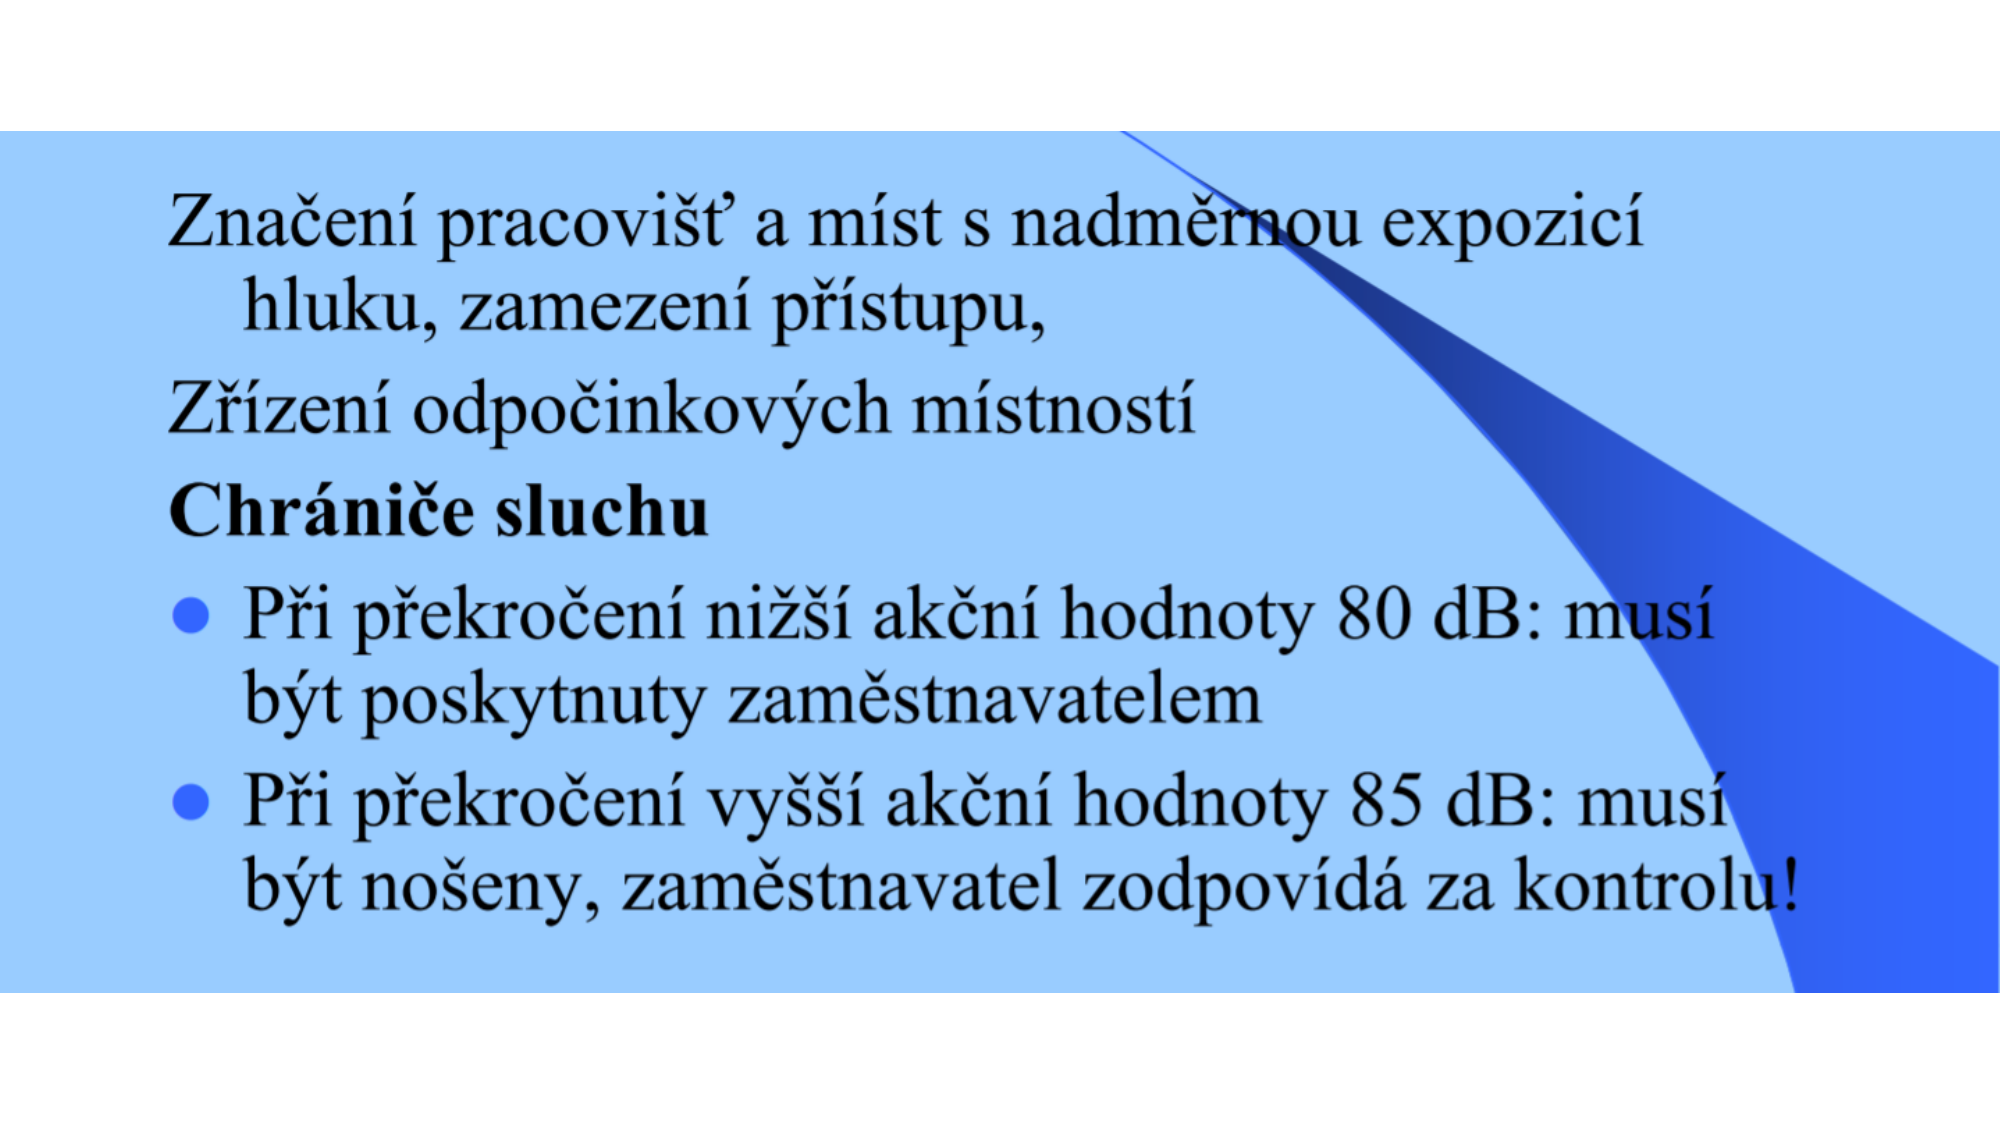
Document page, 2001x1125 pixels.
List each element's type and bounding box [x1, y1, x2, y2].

picture [0, 132, 2000, 993]
